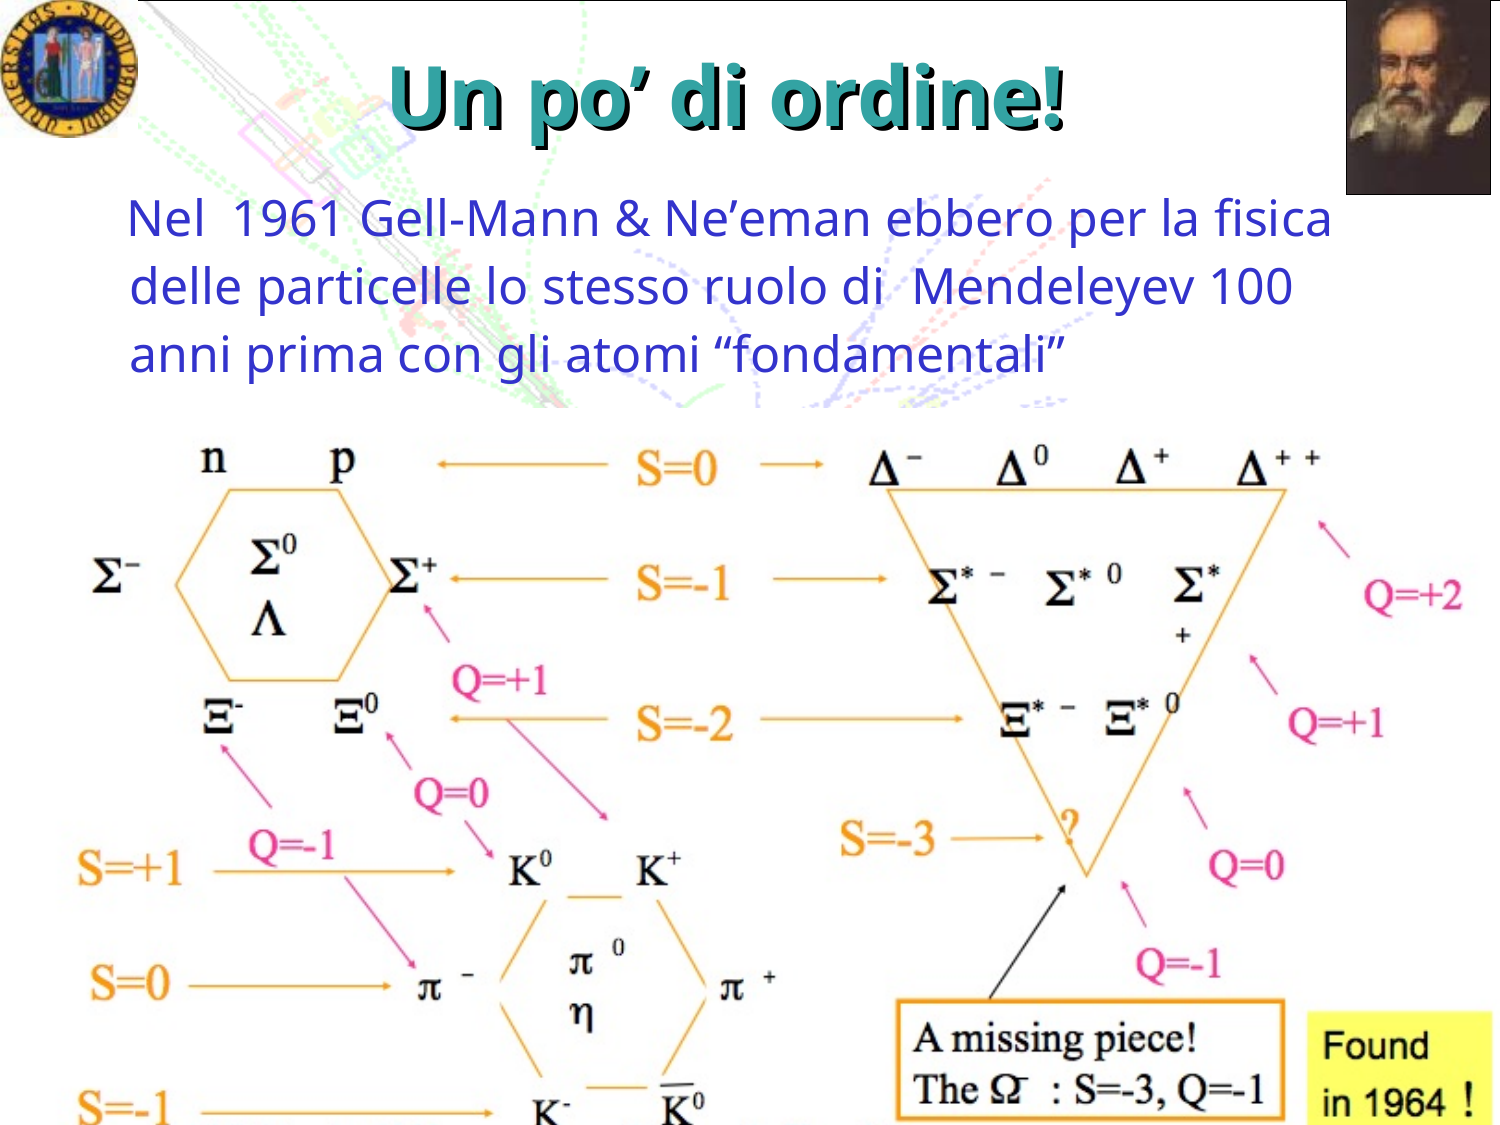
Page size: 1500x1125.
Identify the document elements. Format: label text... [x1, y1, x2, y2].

list Nel 1961 Gell-Mann & Ne’eman ebbero per la fisica delle particelle lo stesso ruolo di Mendeleyev 100 anni prima con gli atomi “fondamentali” [59, 174, 1376, 399]
picture [0, 0, 1500, 1125]
picture [1347, 0, 1490, 194]
title Un po’ di ordine! [224, 27, 1225, 160]
